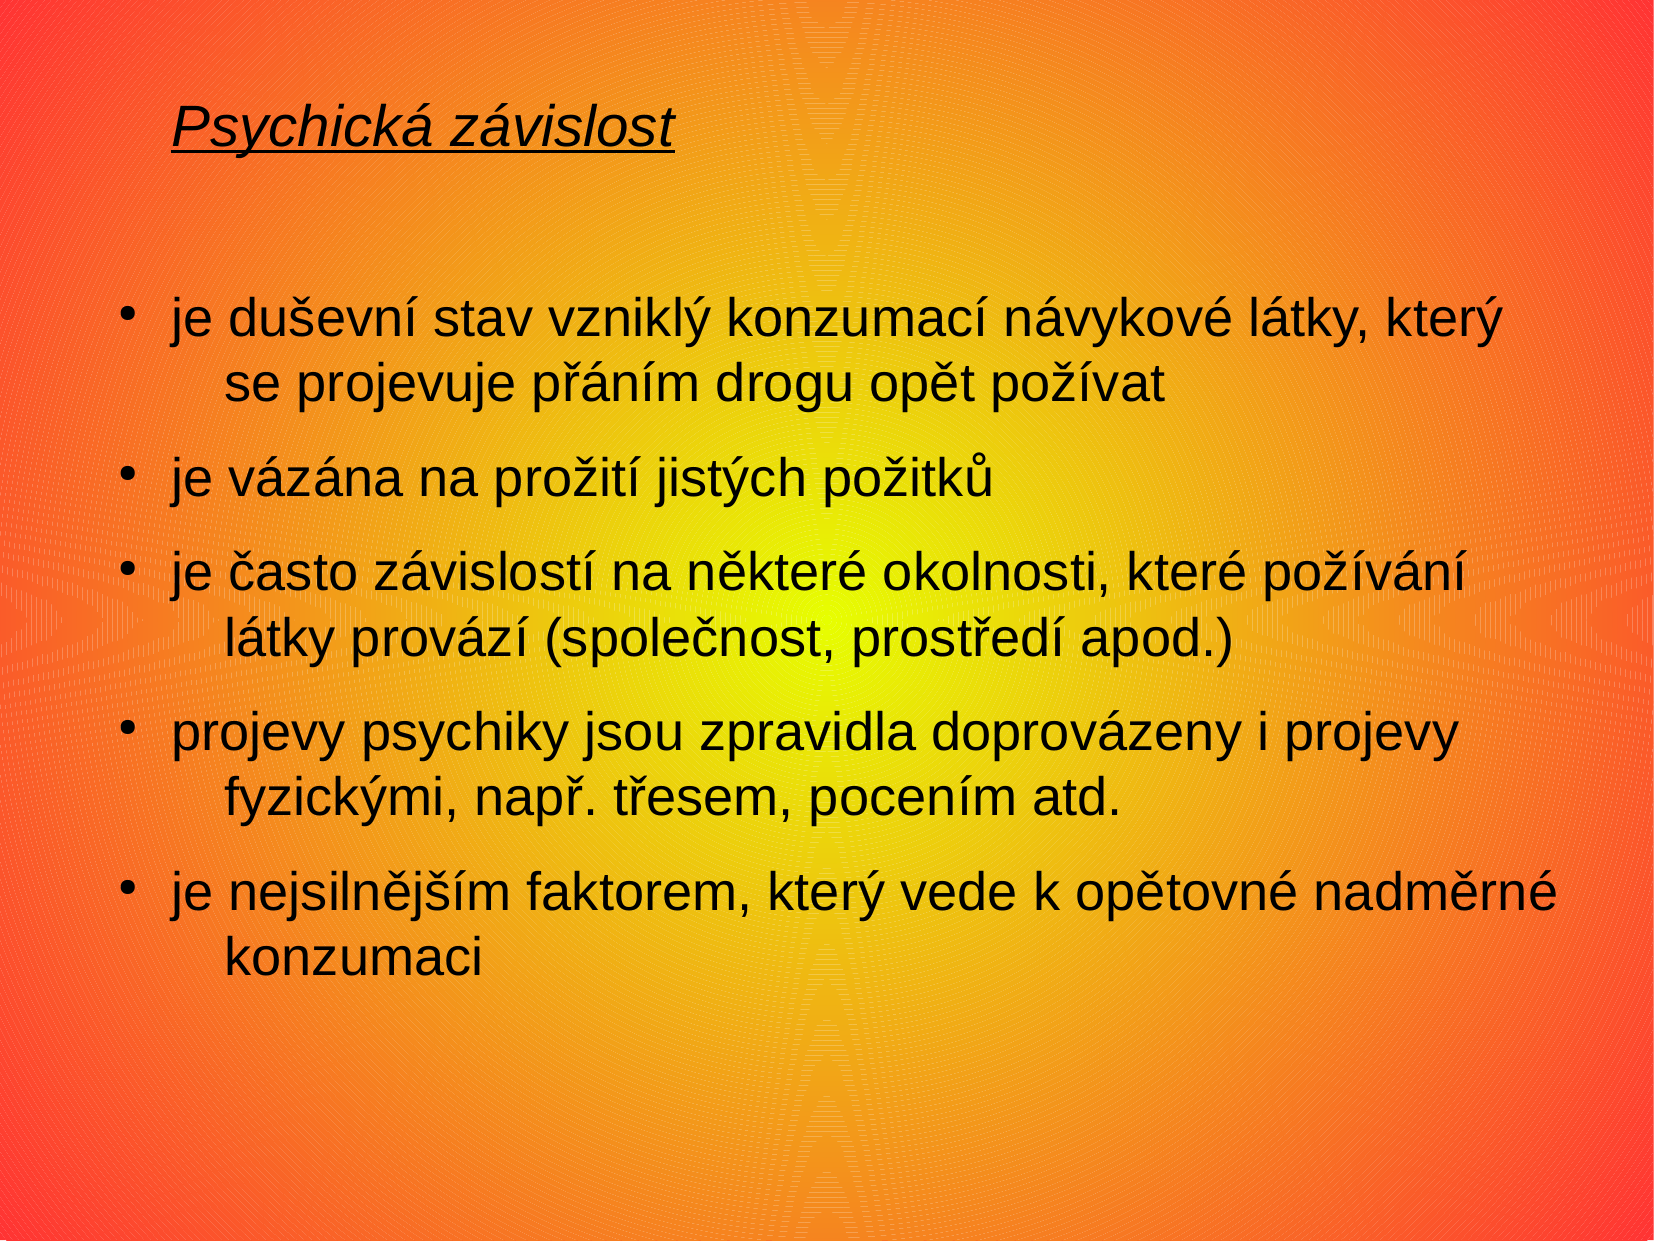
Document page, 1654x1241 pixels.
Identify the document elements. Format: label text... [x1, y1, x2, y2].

list Psychická závislost je duševní stav vzniklý konzumací návykové látky, který se projevuje přáním drogu opět požívat je vázána na prožití jistých požitků je často závislostí na některé okolnosti, které požívání látky provází (společnost, prostředí apod.) projevy psychiky jsou zpravidla doprovázeny i projevy fyzickými, např. třesem, pocením atd. je nejsilnějším faktorem, který vede k opětovné nadměrné konzumaci [82, 88, 1571, 1241]
